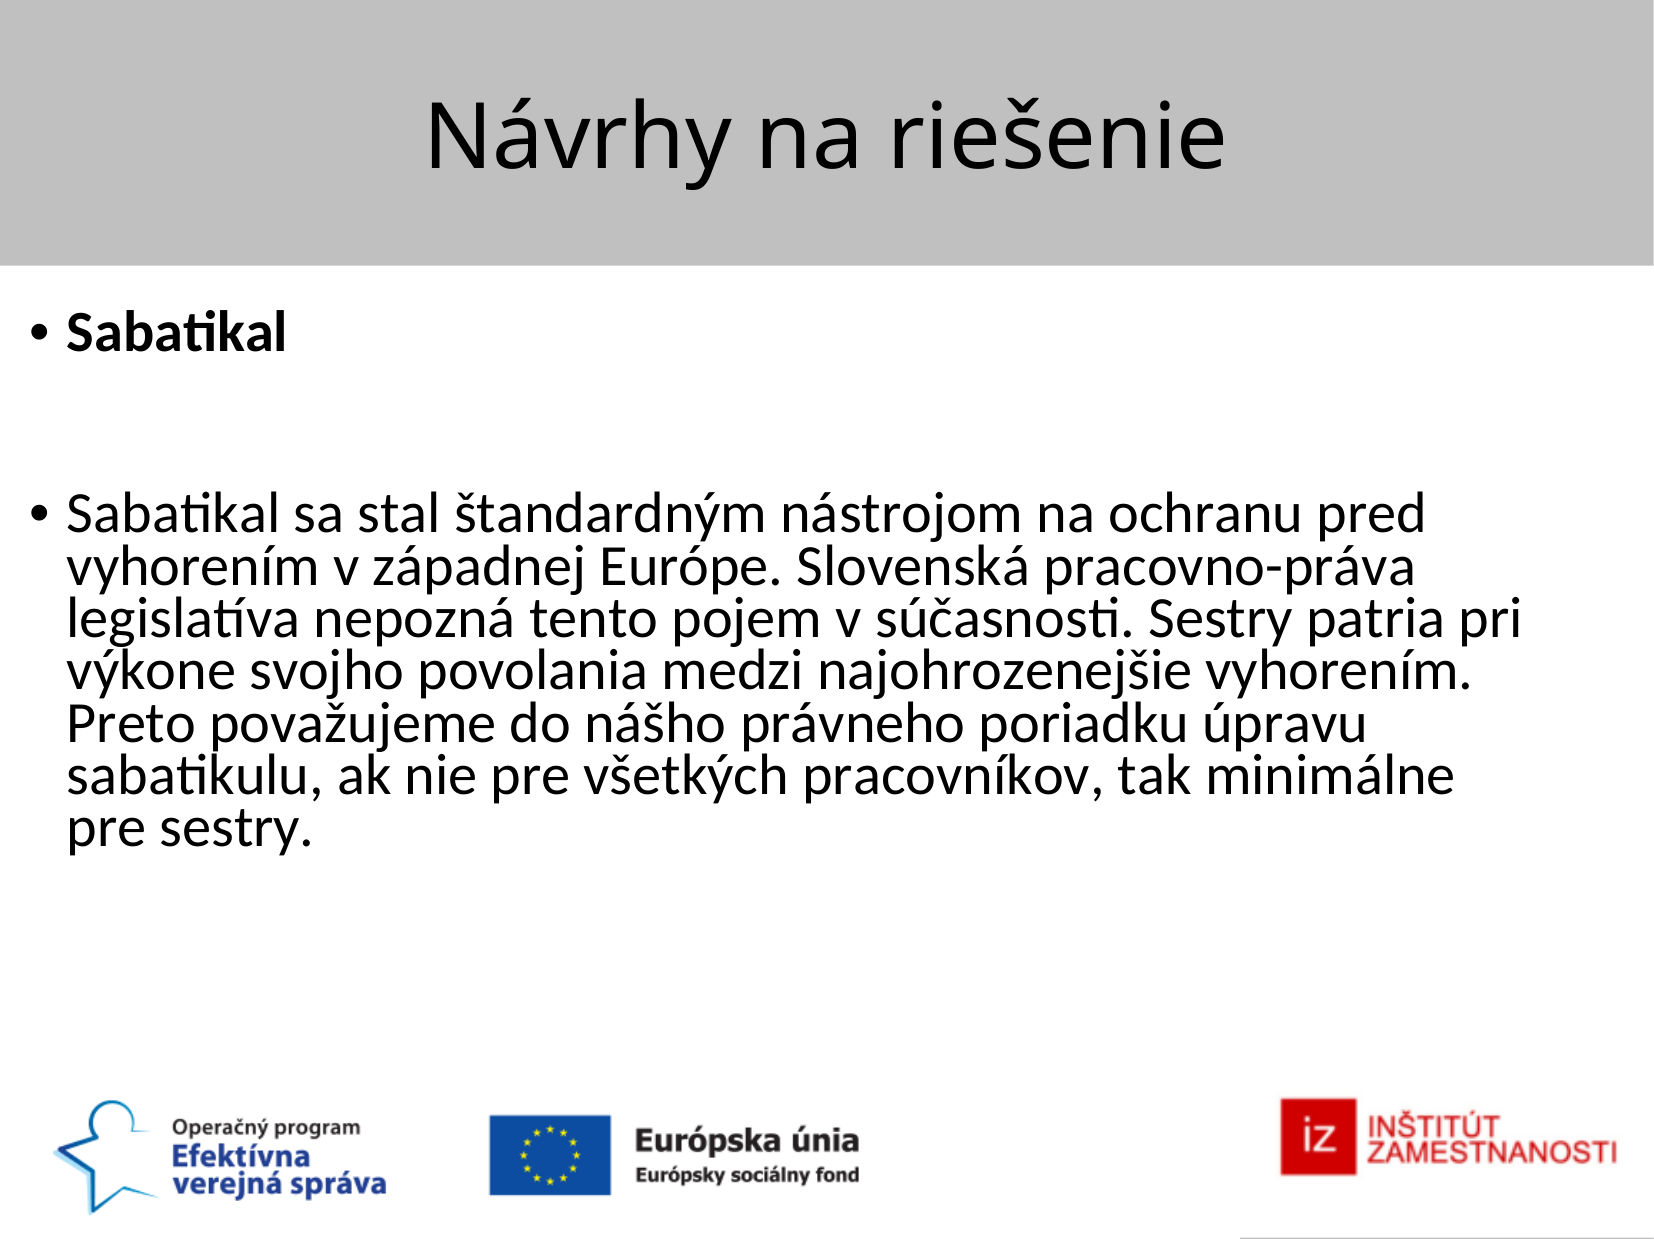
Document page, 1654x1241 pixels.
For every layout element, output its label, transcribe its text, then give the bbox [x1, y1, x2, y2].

title Návrhy na riešenie [88, 29, 1565, 237]
picture [29, 1077, 886, 1241]
list • Sabatikal • Sabatikal sa stal štandardným nástrojom na ochranu pred vyhorením v západnej Európe. Slovenská pracovno-práva legislatíva nepozná tento pojem v súčasnosti. Sestry patria pri výkone svojho povolania medzi najohrozenejšie vyhorením. Preto považujeme do nášho právneho poriadku úpravu sabatikulu, ak nie pre všetkých pracovníkov, tak minimálne pre sestry. [29, 295, 1533, 1077]
picture [1240, 1033, 1654, 1241]
